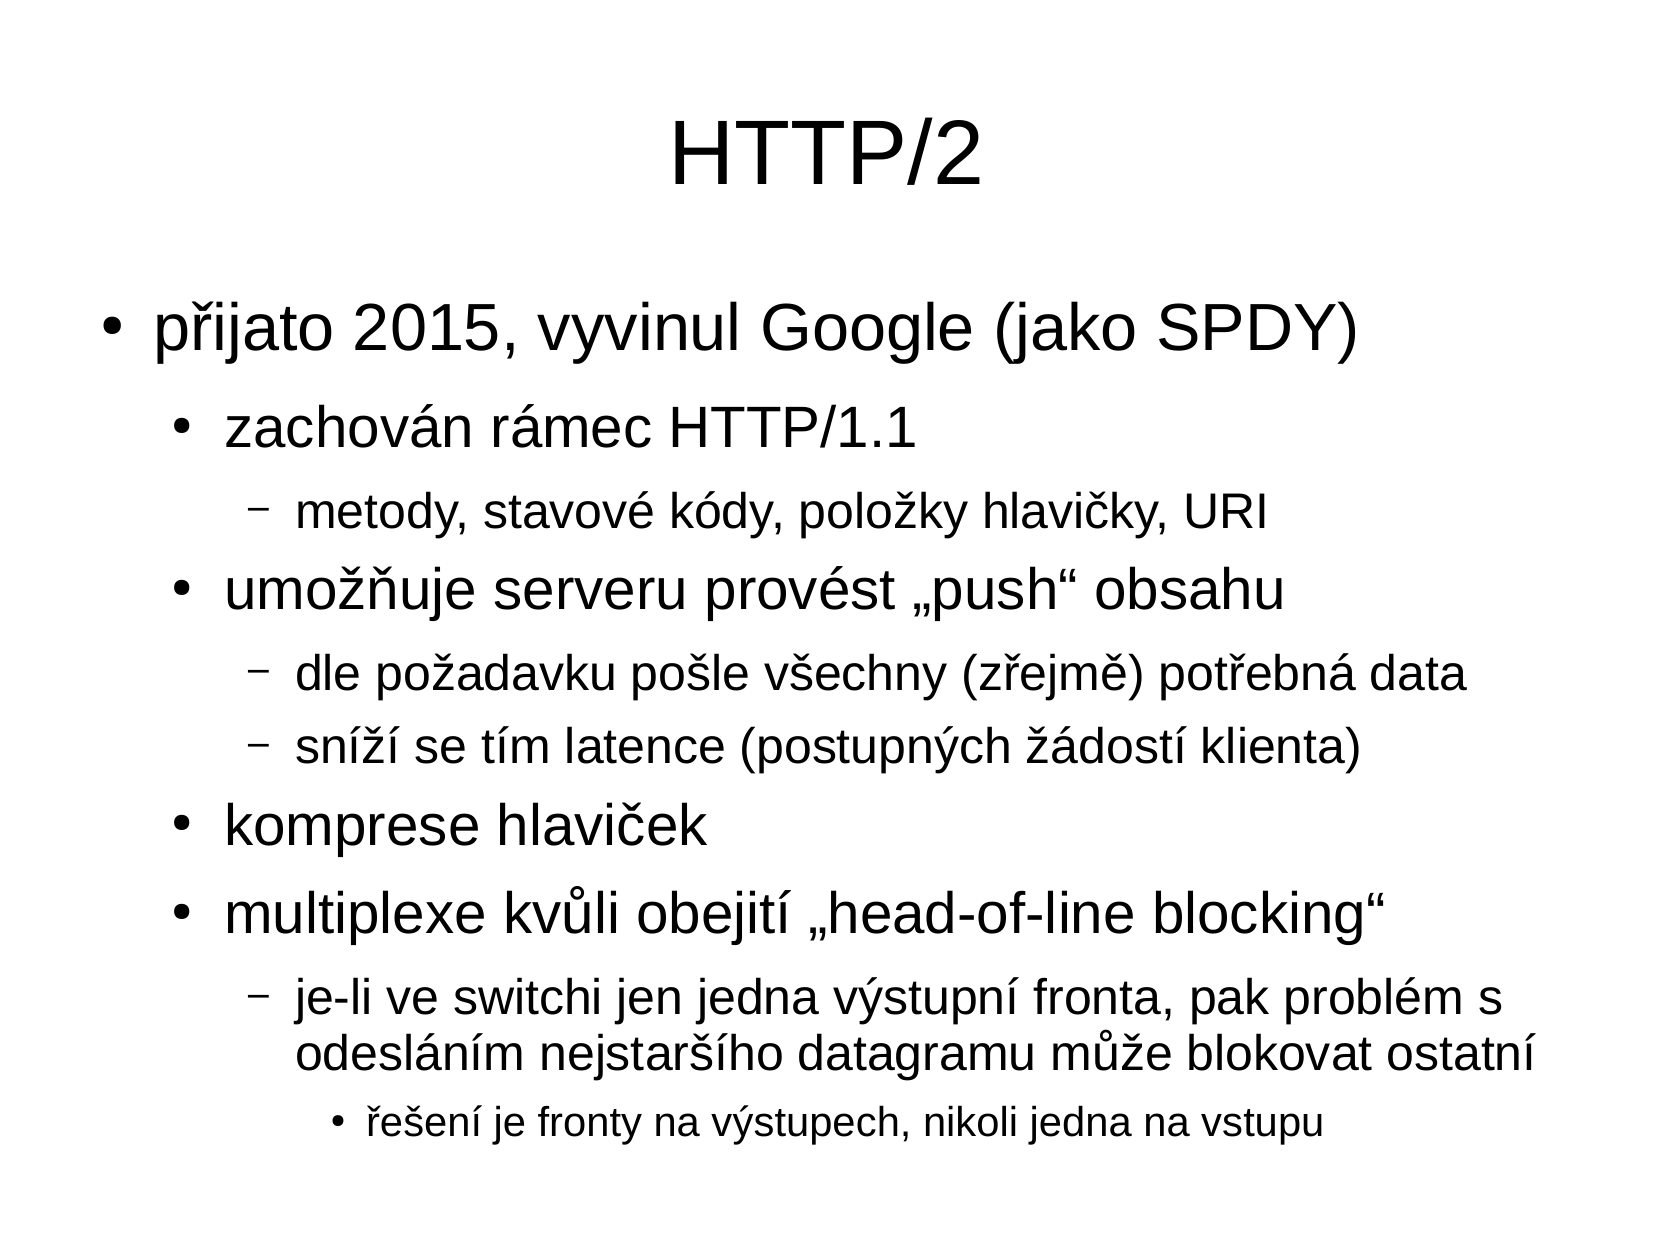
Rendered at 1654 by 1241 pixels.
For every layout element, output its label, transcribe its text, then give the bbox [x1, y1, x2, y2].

title HTTP/2 [82, 49, 1571, 257]
list přijato 2015, vyvinul Google (jako SPDY) zachován rámec HTTP/1.1 metody, stavové kódy, položky hlavičky, URI umožňuje serveru provést „push“ obsahu dle požadavku pošle všechny (zřejmě) potřebná data sníží se tím latence (postupných žádostí klienta) komprese hlaviček multiplexe kvůli obejití „head-of-line blocking“ je-li ve switchi jen jedna výstupní fronta, pak problém s odesláním nejstaršího datagramu může blokovat ostatní řešení je fronty na výstupech, nikoli jedna na vstupu [82, 290, 1571, 1146]
